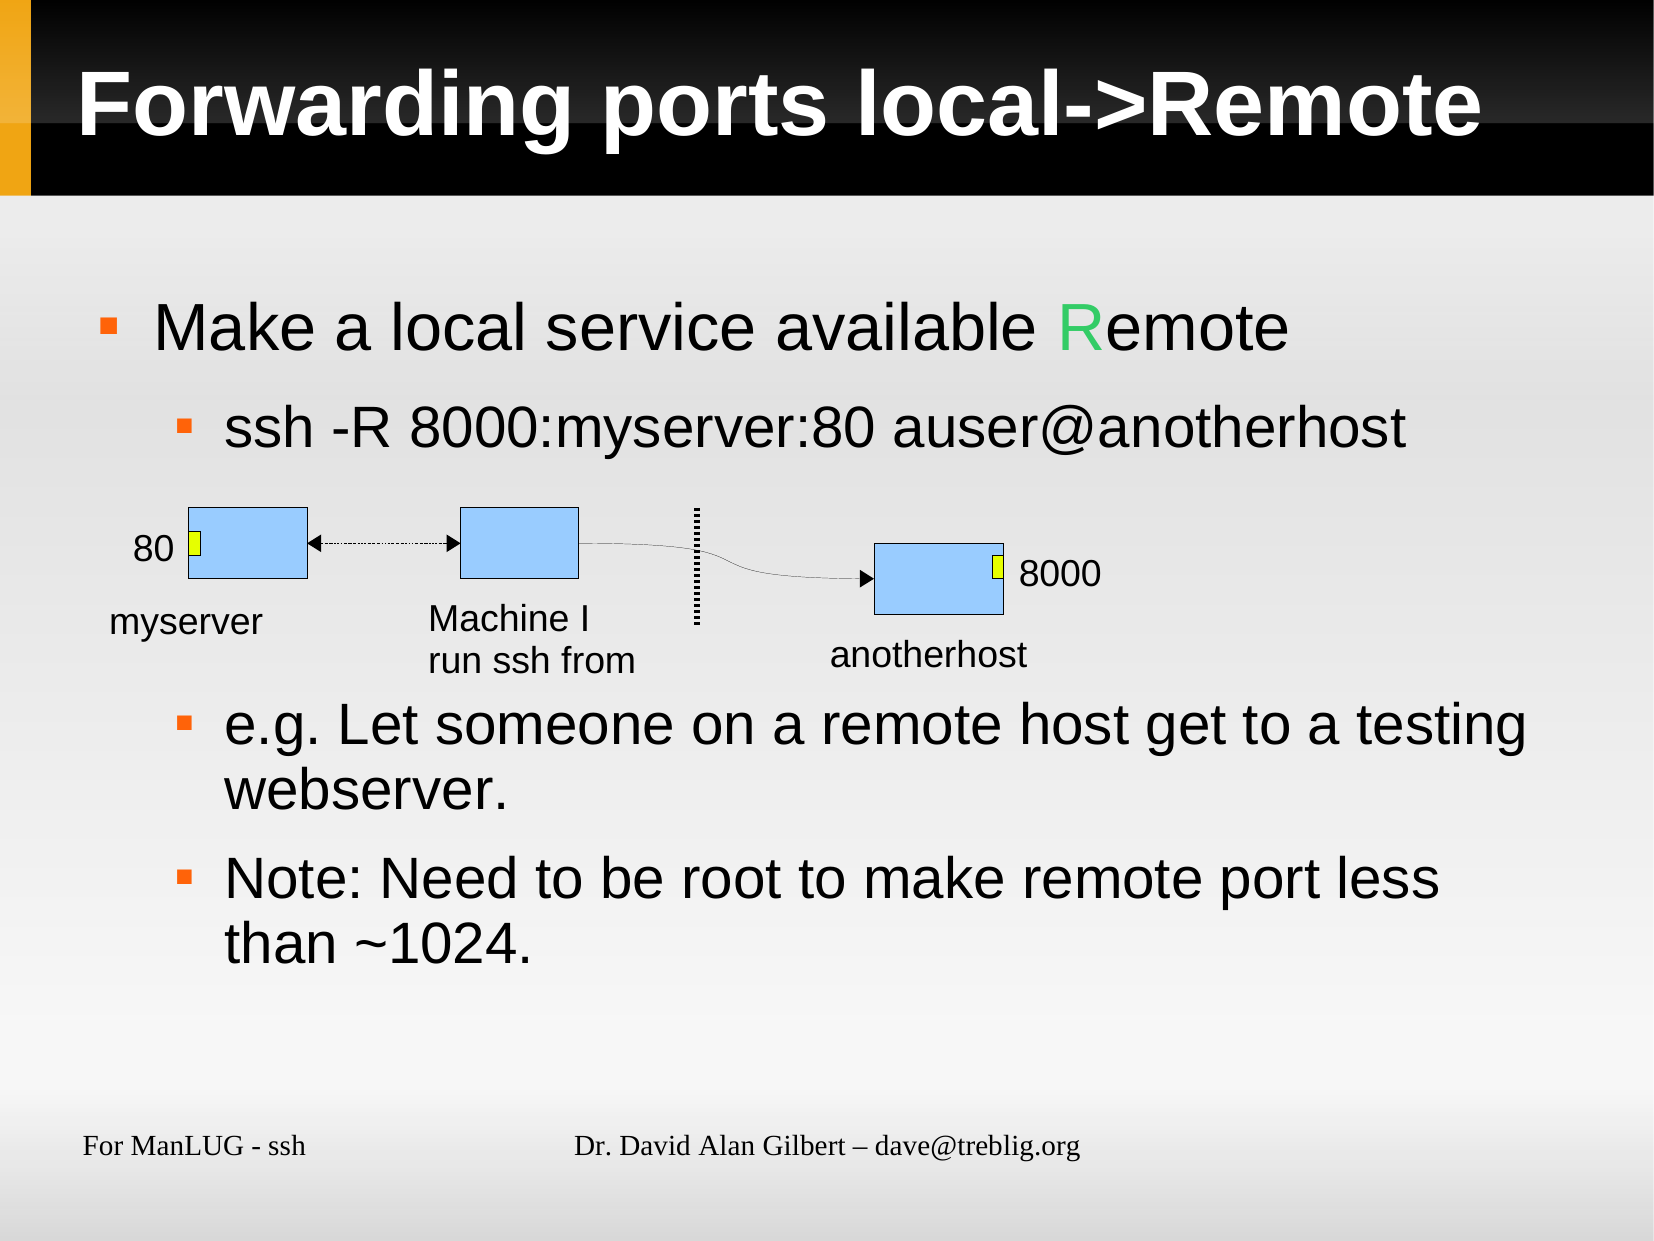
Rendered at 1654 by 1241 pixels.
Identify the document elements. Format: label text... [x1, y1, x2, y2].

text_box anotherhost [814, 625, 1052, 683]
text_box 8000 [1003, 545, 1123, 603]
text_box [874, 543, 1004, 615]
list Make a local service available Remote ssh -R 8000:myserver:80 auser@anotherhost e.g. Let someone on a remote host get to a testing webserver. Note: Need to be root to make remote port less than ~1024. [82, 290, 1571, 1109]
text_box 80 [118, 519, 201, 577]
text_box [460, 507, 579, 579]
picture [0, 0, 1654, 1241]
text_box Machine I run ssh from [413, 590, 674, 690]
text_box myserver [94, 592, 296, 650]
title Forwarding ports local->Remote [76, 0, 1565, 208]
